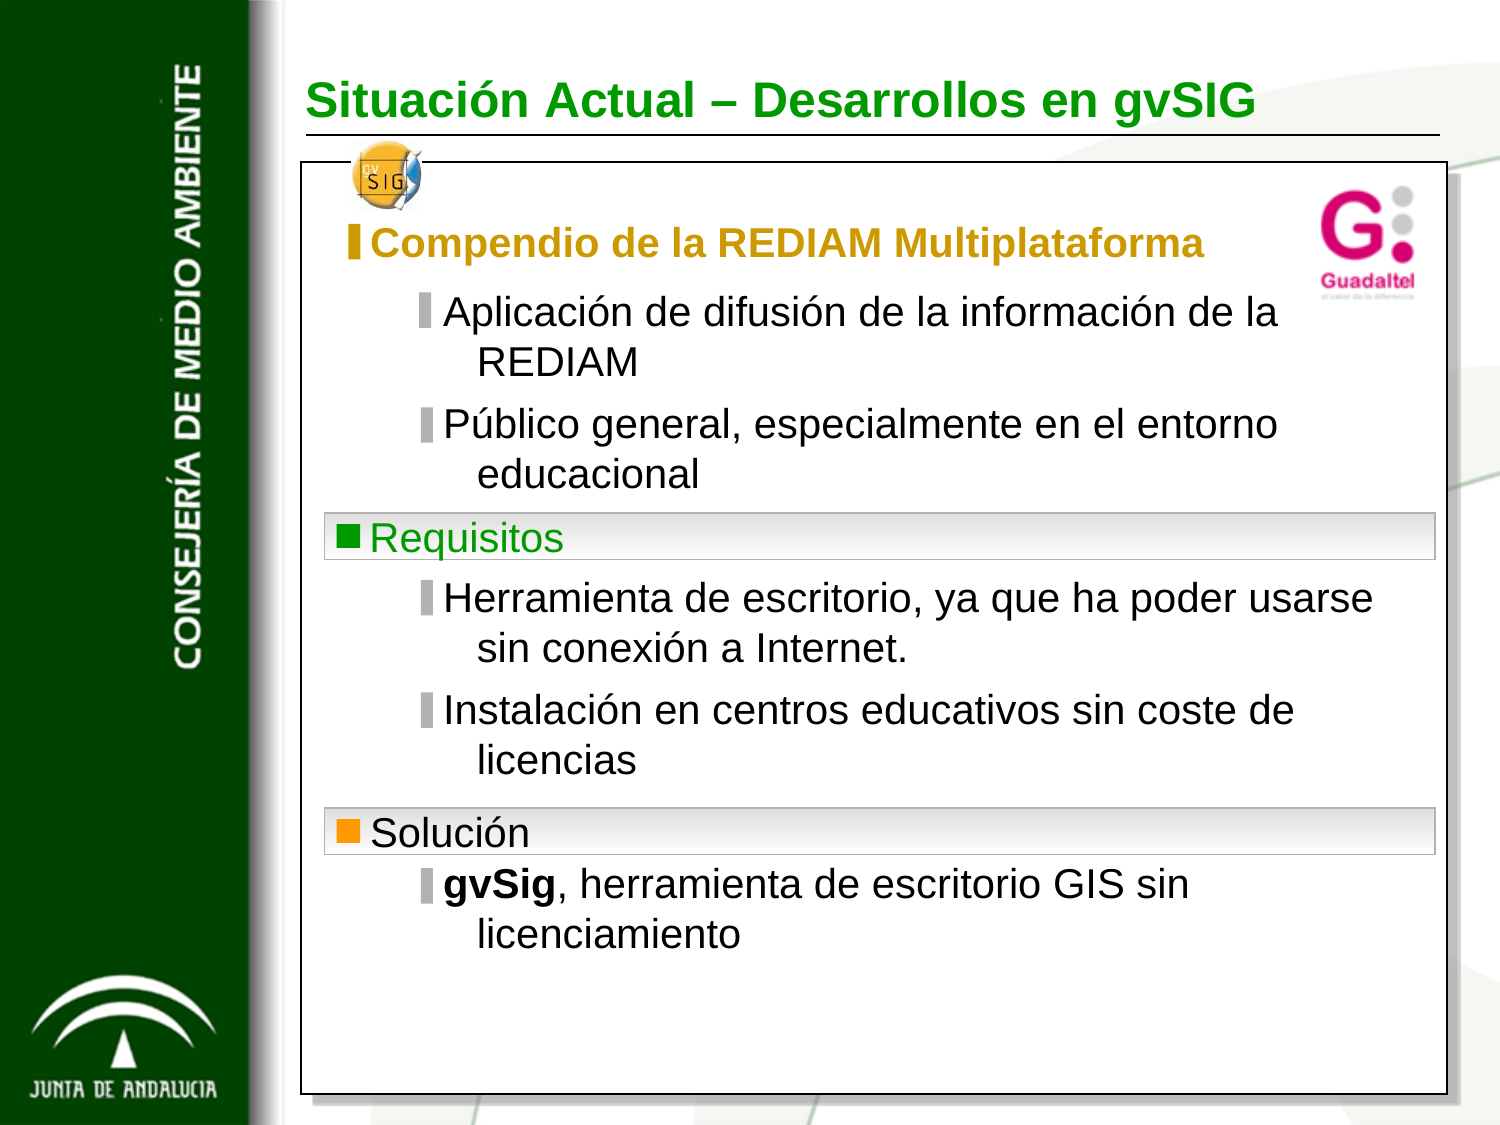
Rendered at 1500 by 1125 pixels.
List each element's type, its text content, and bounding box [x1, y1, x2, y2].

text_box Situación Actual – Desarrollos en gvSIG [290, 54, 1472, 140]
text_box Compendio de la REDIAM Multiplataforma [355, 207, 1299, 279]
text_box [301, 162, 1447, 1094]
text_box Requisitos [354, 503, 1328, 574]
text_box Aplicación de difusión de la información de la REDIAM Público general, especialmente en el entorno educacional Herramienta de escritorio, ya que ha poder usarse sin conexión a Internet. Instalación en centros educativos sin coste de licencias gvSig, herramienta de escritorio GIS sin licenciamiento [422, 277, 1398, 808]
text_box Solución [355, 798, 1329, 870]
text_box Aplicación de difusión de la información de la REDIAM Público general, especialmente en el entorno educacional Herramienta de escritorio, ya que ha poder usarse sin conexión a Internet. Instalación en centros educativos sin coste de licencias gvSig, herramienta de escritorio GIS sin licenciamiento [422, 855, 1398, 988]
picture [0, 0, 1500, 1125]
